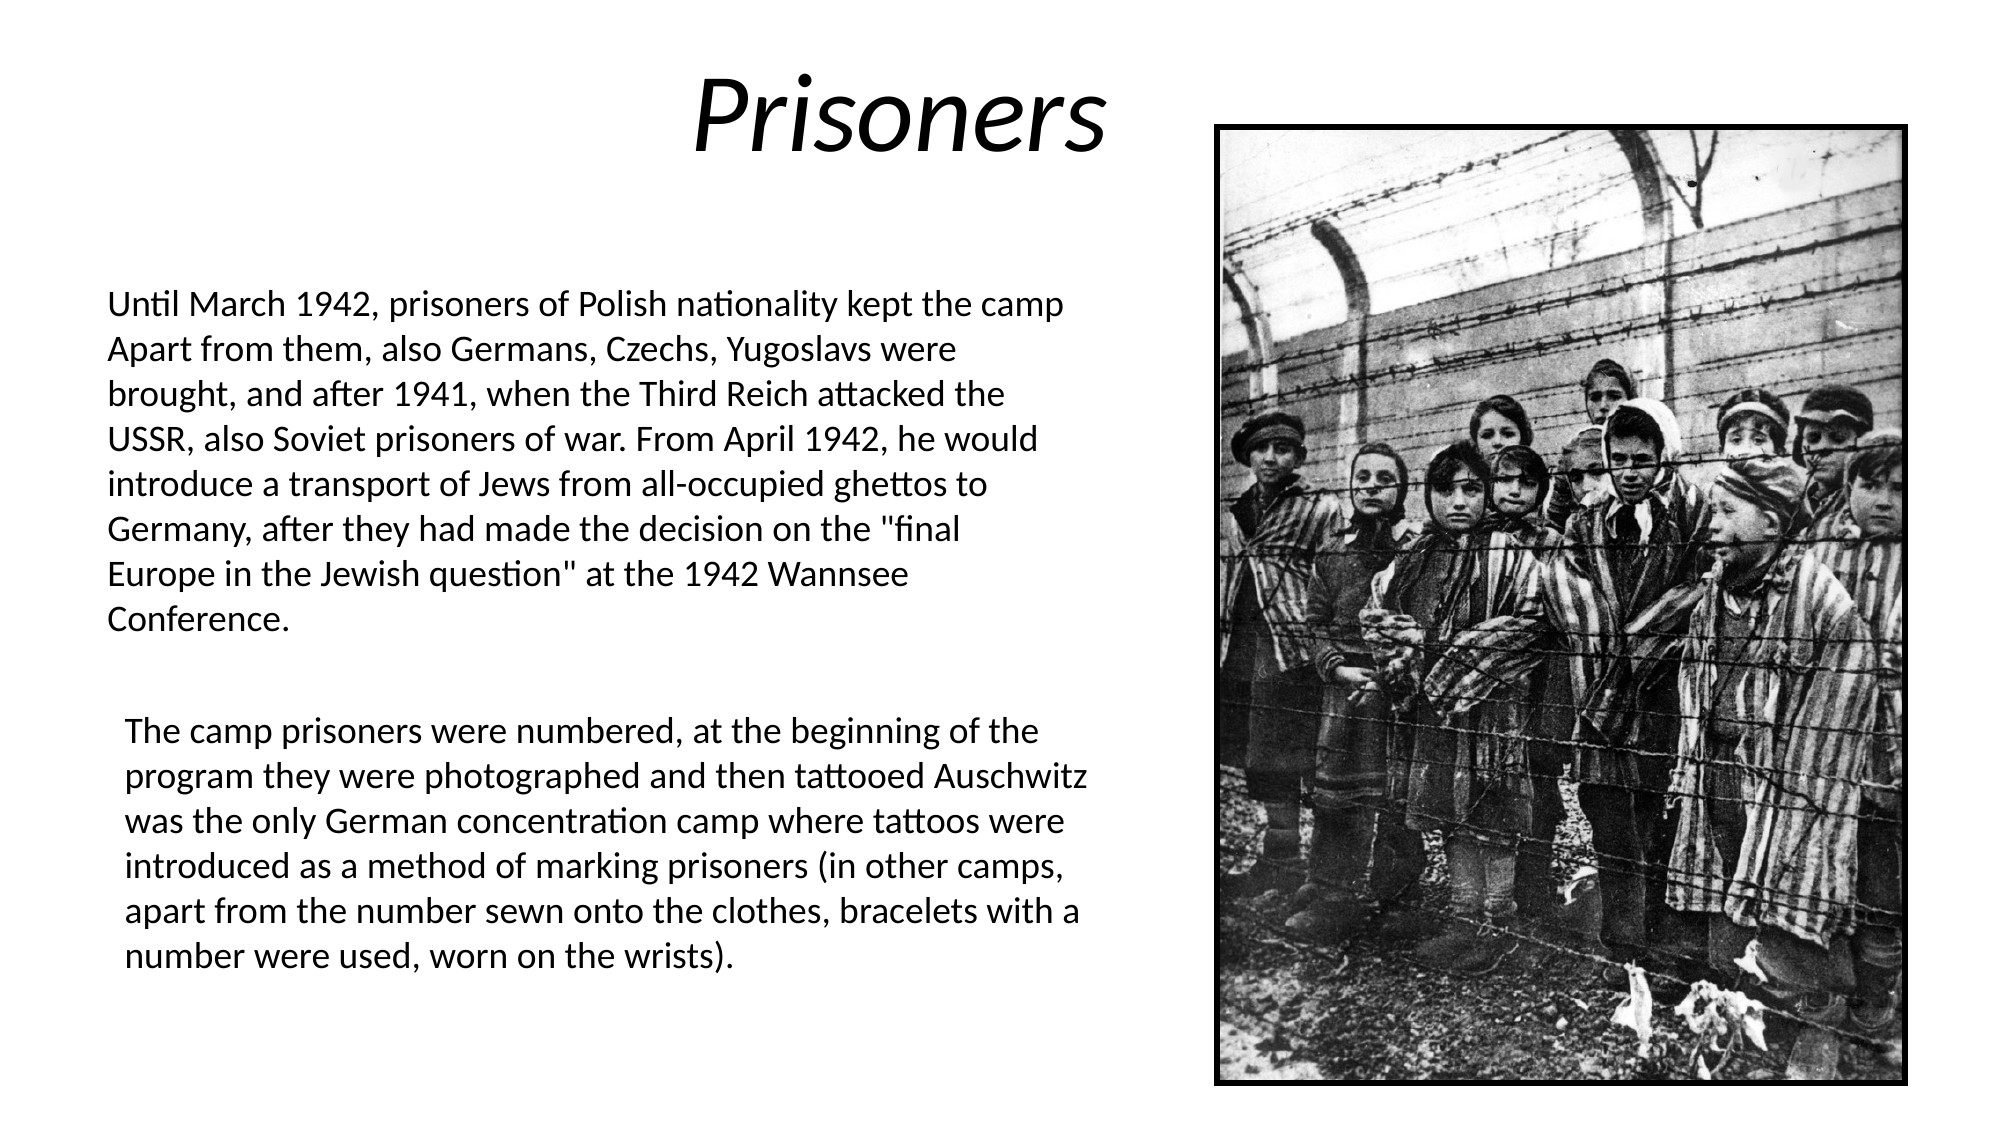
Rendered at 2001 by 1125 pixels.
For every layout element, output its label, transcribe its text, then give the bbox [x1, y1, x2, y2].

text_box Until March 1942, prisoners of Polish nationality kept the camp Apart from them, also Germans, Czechs, Yugoslavs were brought, and after 1941, when the Third Reich attacked the USSR, also Soviet prisoners of war. From April 1942, he would introduce a transport of Jews from all-occupied ghettos to Germany, after they had made the decision on the "final Europe in the Jewish question" at the 1942 Wannsee Conference. [92, 271, 1093, 647]
picture [1220, 130, 1902, 1080]
text_box Prisoners [675, 31, 1124, 182]
text_box The camp prisoners were numbered, at the beginning of the program they were photographed and then tattooed Auschwitz was the only German concentration camp where tattoos were introduced as a method of marking prisoners (in other camps, apart from the number sewn onto the clothes, bracelets with a number were used, worn on the wrists). [109, 698, 1110, 984]
